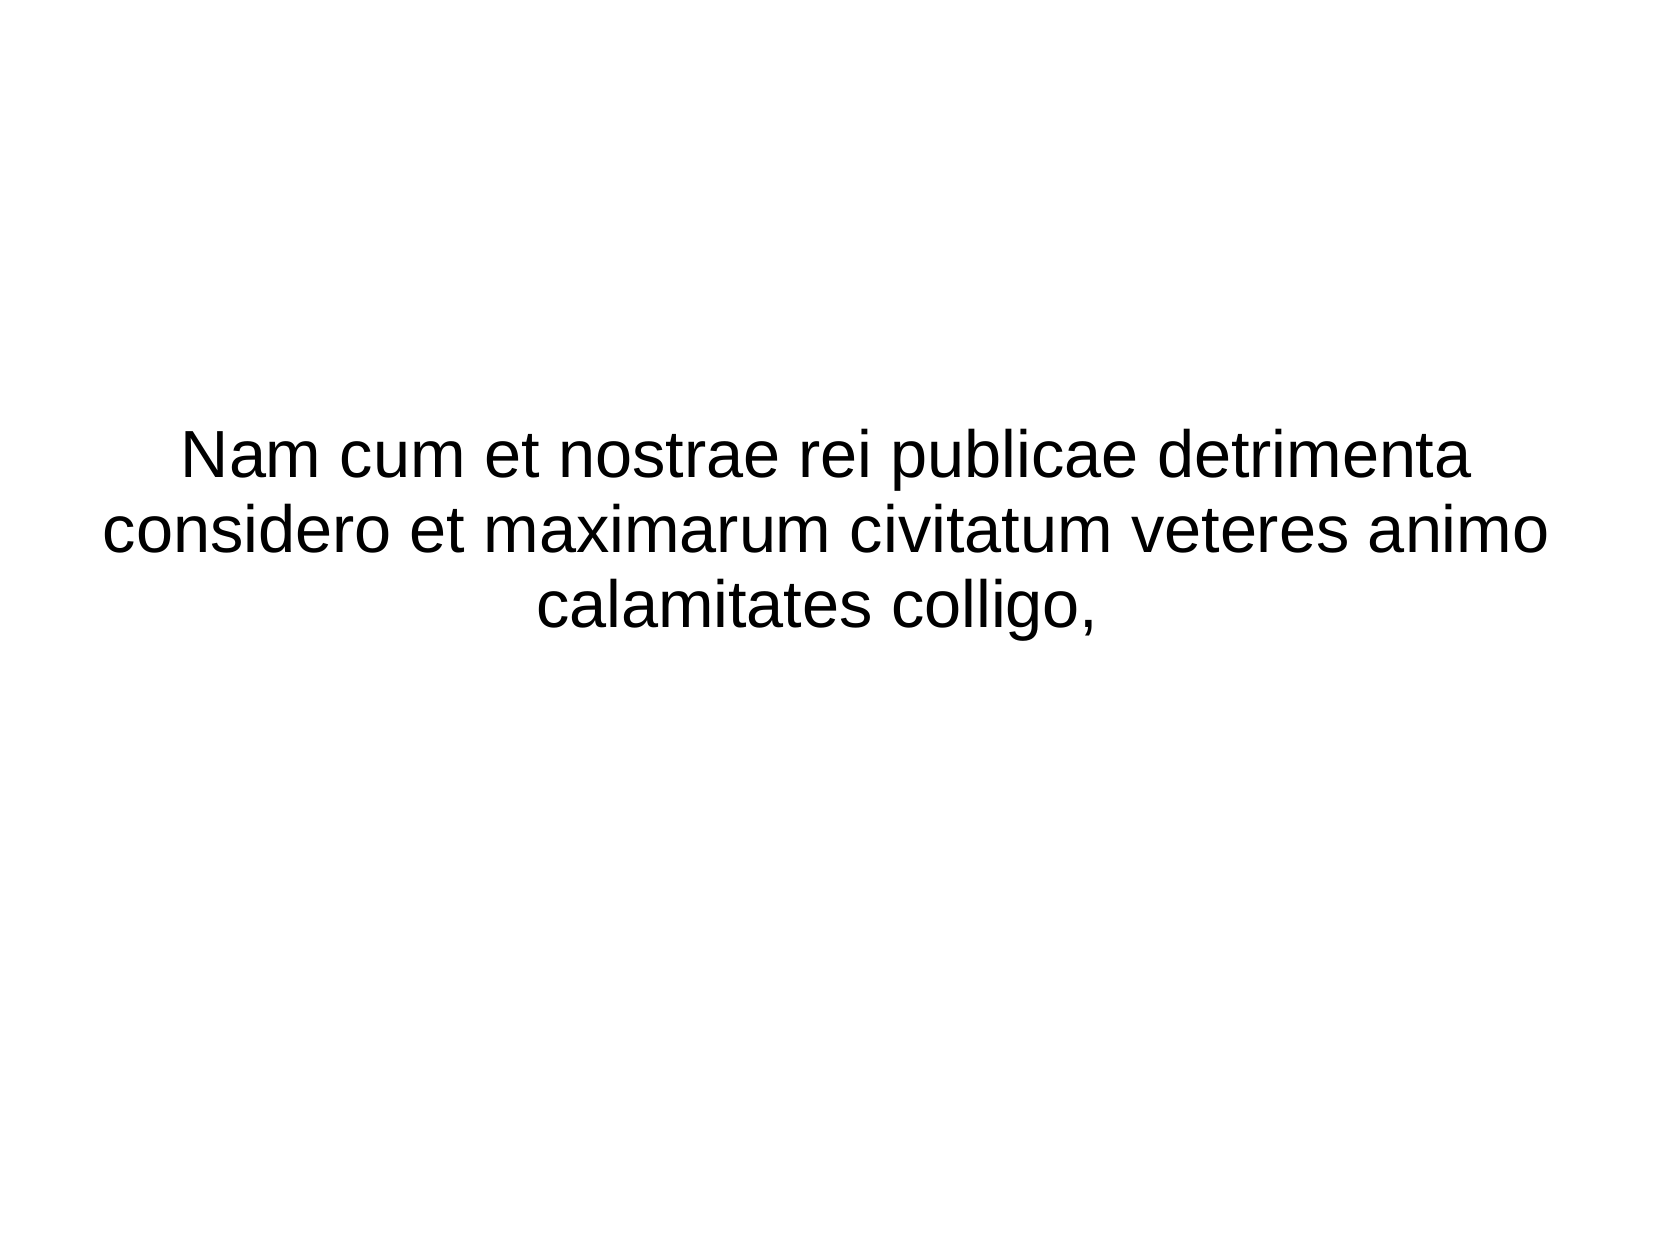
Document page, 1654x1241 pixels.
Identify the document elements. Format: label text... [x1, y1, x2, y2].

subtitle Nam cum et nostrae rei publicae detrimenta considero et maximarum civitatum veteres animo calamitates colligo, [82, 49, 1571, 1010]
